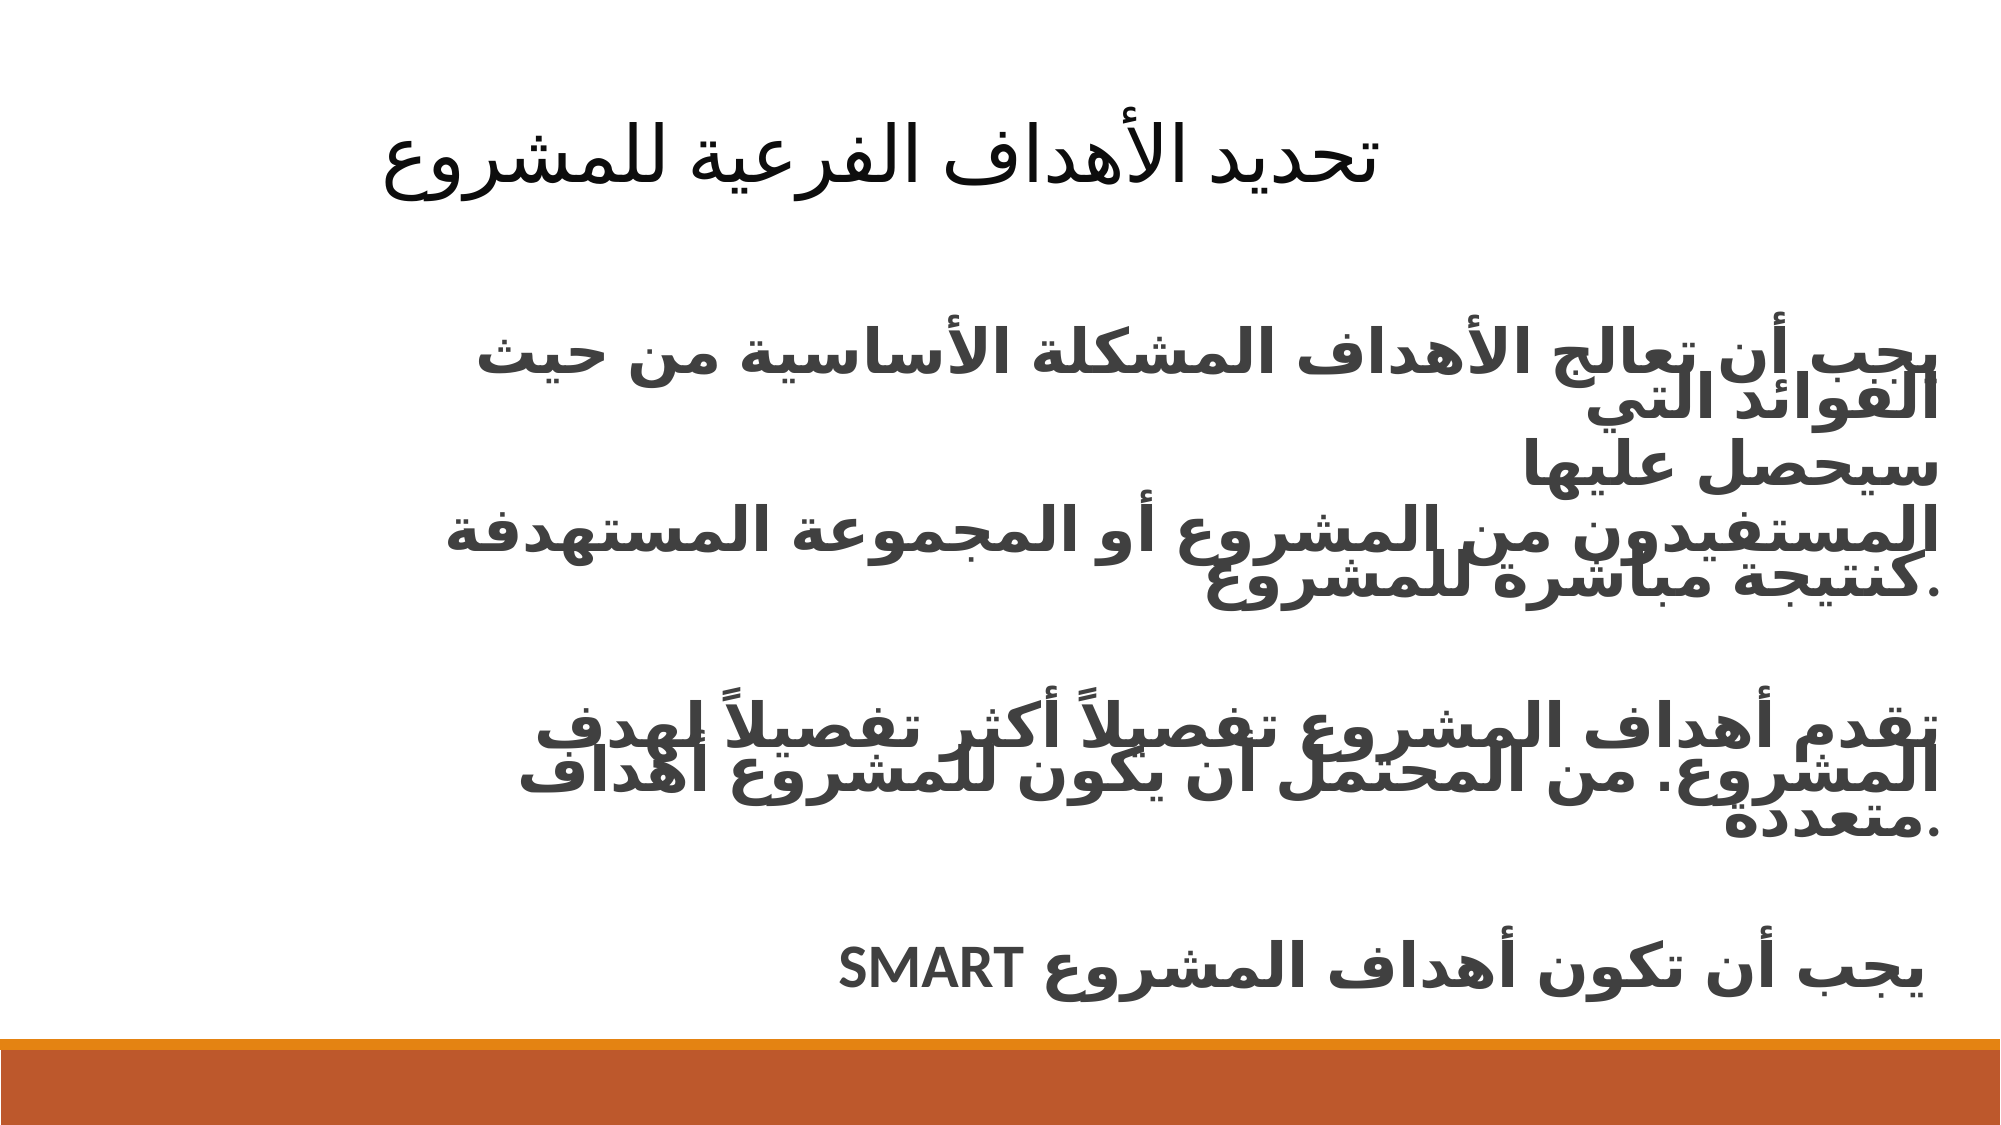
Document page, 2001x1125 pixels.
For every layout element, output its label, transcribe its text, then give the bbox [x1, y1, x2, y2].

list يجب أن تعالج الأهداف المشكلة الأساسية من حيث الفوائد التي سيحصل عليها المستفيدون من المشروع أو المجموعة المستهدفة كنتيجة مباشرة للمشروع. تقدم أهداف المشروع تفصيلاً أكثر تفصيلاً لهدف المشروع. من المحتمل أن يكون للمشروع أهداف متعددة. يجب أن تكون أهداف المشروع SMART [396, 330, 1942, 1012]
title تحديد الأهداف الفرعية للمشروع [365, 63, 1507, 207]
